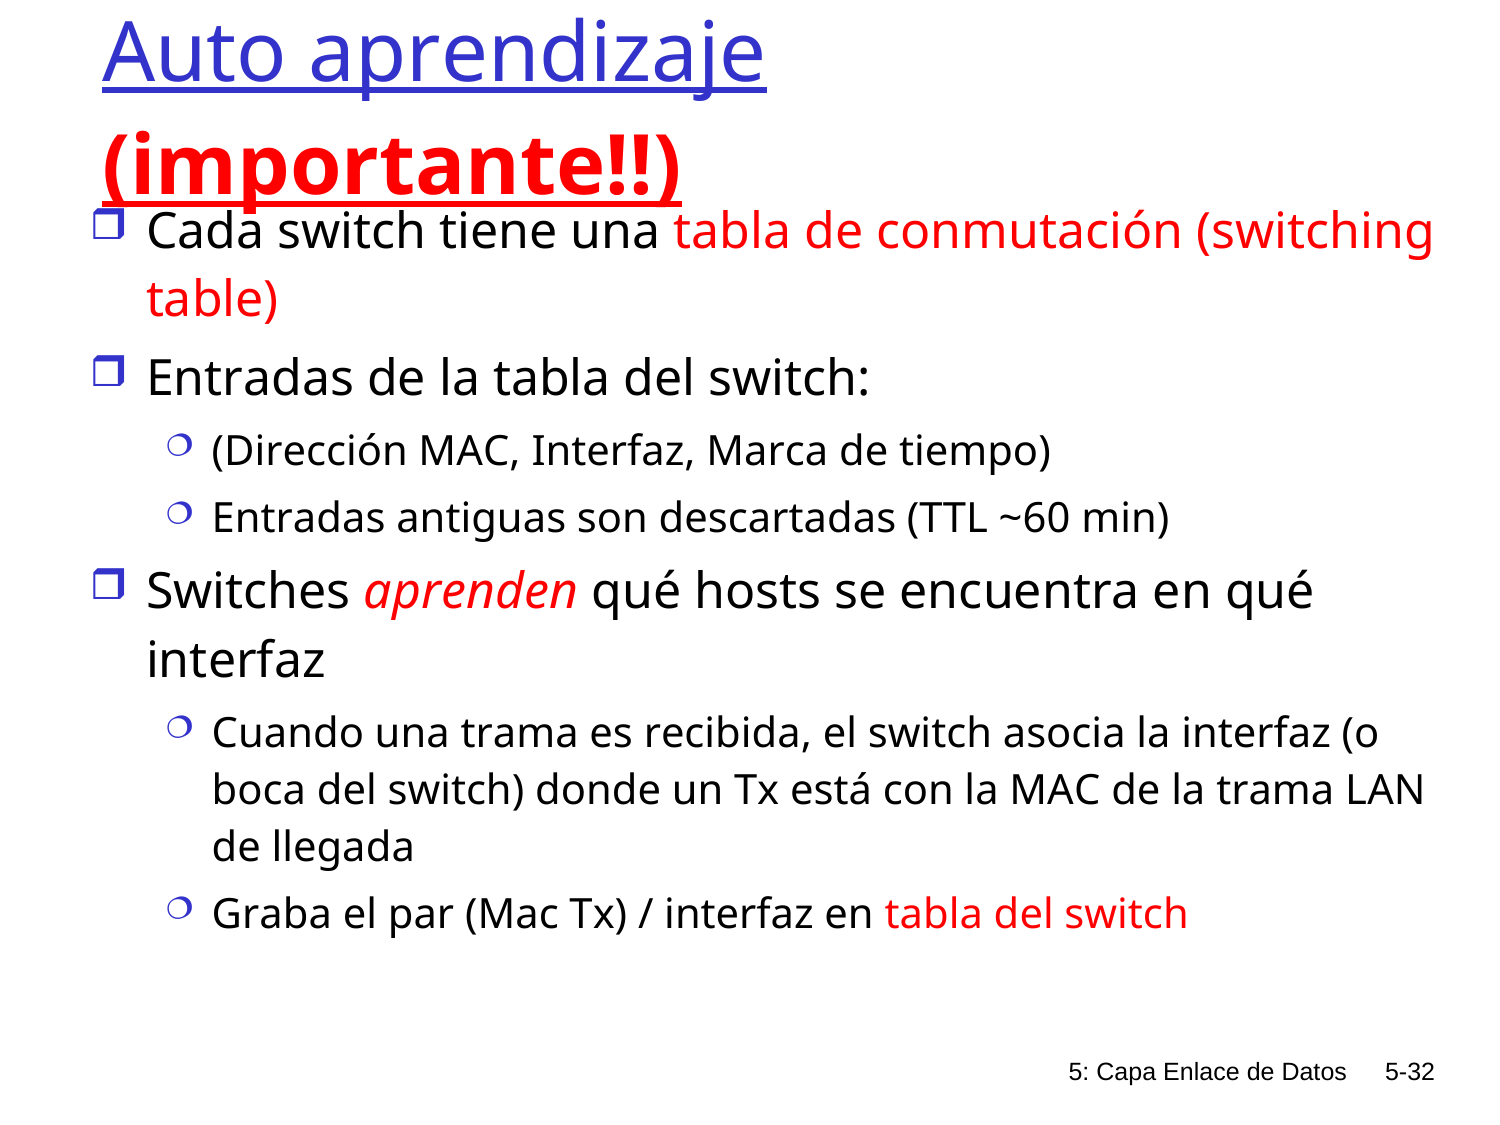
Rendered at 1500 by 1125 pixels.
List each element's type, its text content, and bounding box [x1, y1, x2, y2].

list Cada switch tiene una tabla de conmutación (switching table) Entradas de la tabla del switch: (Dirección MAC, Interfaz, Marca de tiempo) Entradas antiguas son descartadas (TTL ~60 min) Switches aprenden qué hosts se encuentra en qué interfaz Cuando una trama es recibida, el switch asocia la interfaz (o boca del switch) donde un Tx está con la MAC de la trama LAN de llegada Graba el par (Mac Tx) / interfaz en tabla del switch [75, 187, 1463, 1013]
title Auto aprendizaje (importante!!) [87, 23, 1363, 187]
